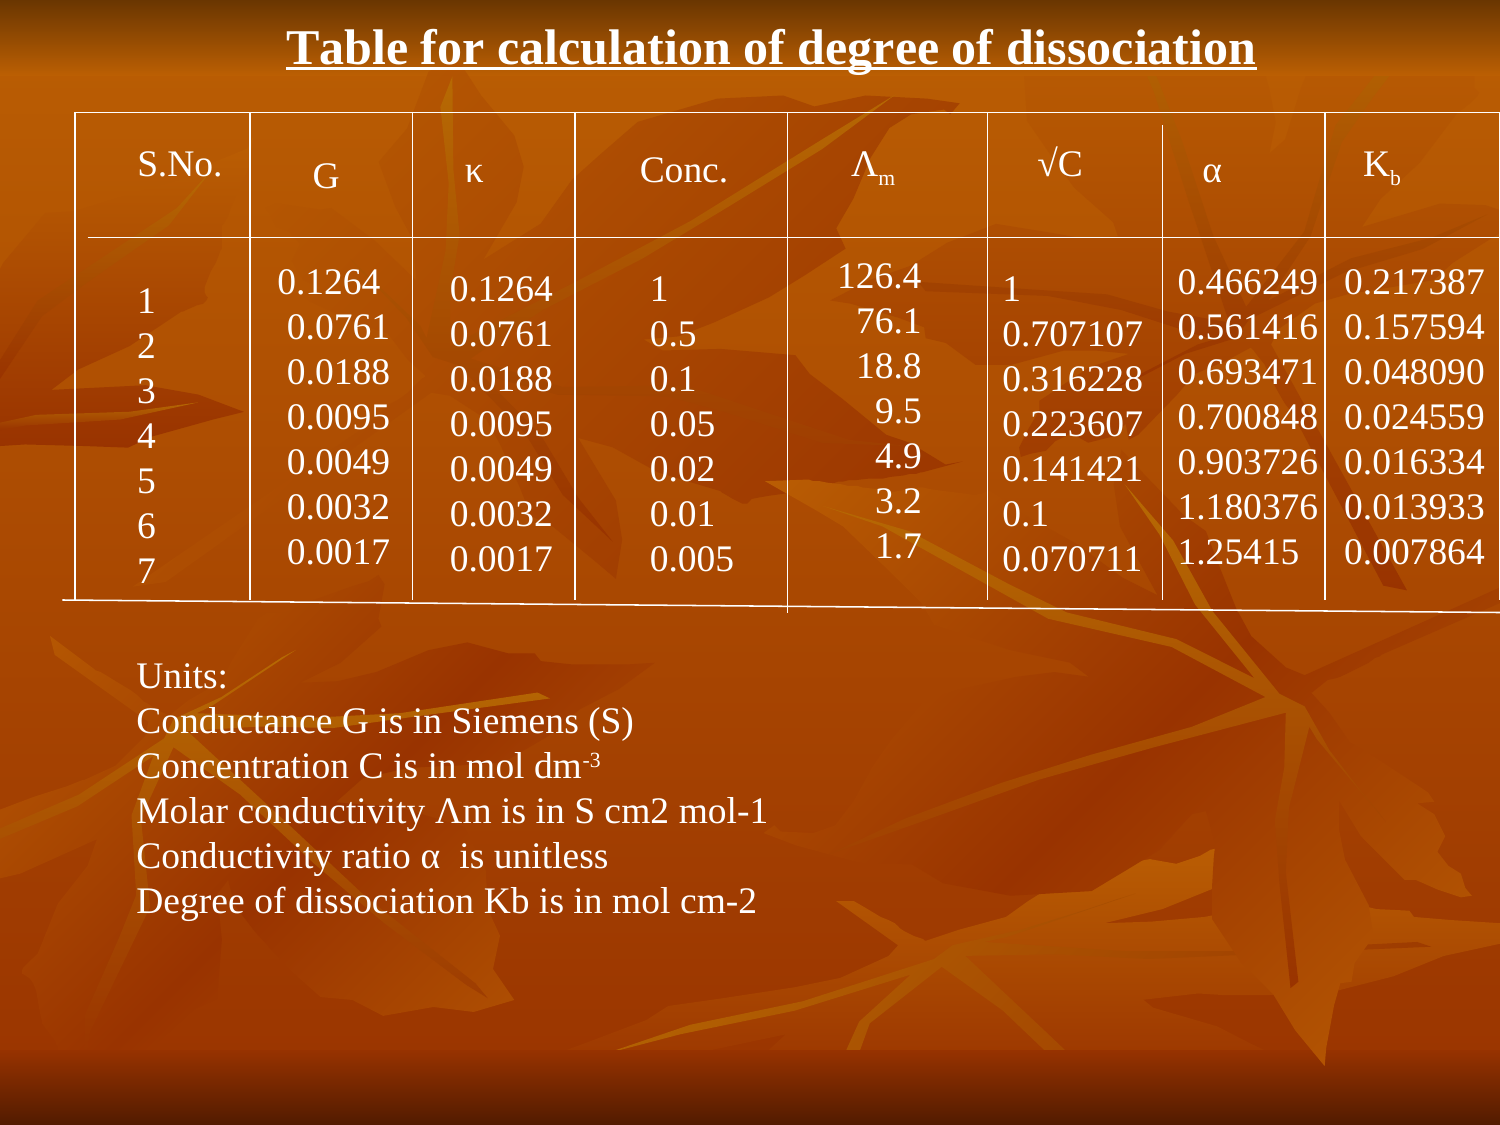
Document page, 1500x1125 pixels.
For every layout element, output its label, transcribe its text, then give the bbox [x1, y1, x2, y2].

text_box Conc. [625, 137, 744, 198]
text_box α [1187, 137, 1238, 198]
text_box √C [1022, 131, 1098, 192]
text_box G [297, 143, 355, 205]
text_box 0.466249 0.561416 0.693471 0.700848 0.903726 1.180376 1.25415 [1162, 249, 1329, 581]
text_box S.No. [122, 131, 238, 192]
text_box 0.1264 0.0761 0.0188 0.0095 0.0049 0.0032 0.0017 [262, 249, 406, 581]
text_box 1 0.707107 0.316228 0.223607 0.141421 0.1 0.070711 [987, 256, 1163, 587]
text_box 1 0.5 0.1 0.05 0.02 0.01 0.005 [635, 256, 750, 587]
text_box Kb [1348, 131, 1417, 198]
text_box 0.1264 0.0761 0.0188 0.0095 0.0049 0.0032 0.0017 [435, 256, 569, 587]
text_box 1 2 3 4 5 6 7 [122, 268, 213, 643]
text_box Λm [836, 131, 911, 198]
text_box 0.217387 0.157594 0.048090 0.024559 0.016334 0.013933 0.007864 [1329, 249, 1500, 581]
text_box Table for calculation of degree of dissociation [84, 6, 1273, 83]
text_box Units: Conductance G is in Siemens (S) Concentration C is in mol dm-3 Molar conductivity Λm is in S cm2 mol-1 Conductivity ratio α is unitless Degree of dissociation Kb is in mol cm-2 [121, 643, 784, 930]
text_box 126.4 76.1 18.8 9.5 4.9 3.2 1.7 [822, 243, 938, 575]
text_box κ [449, 137, 501, 198]
